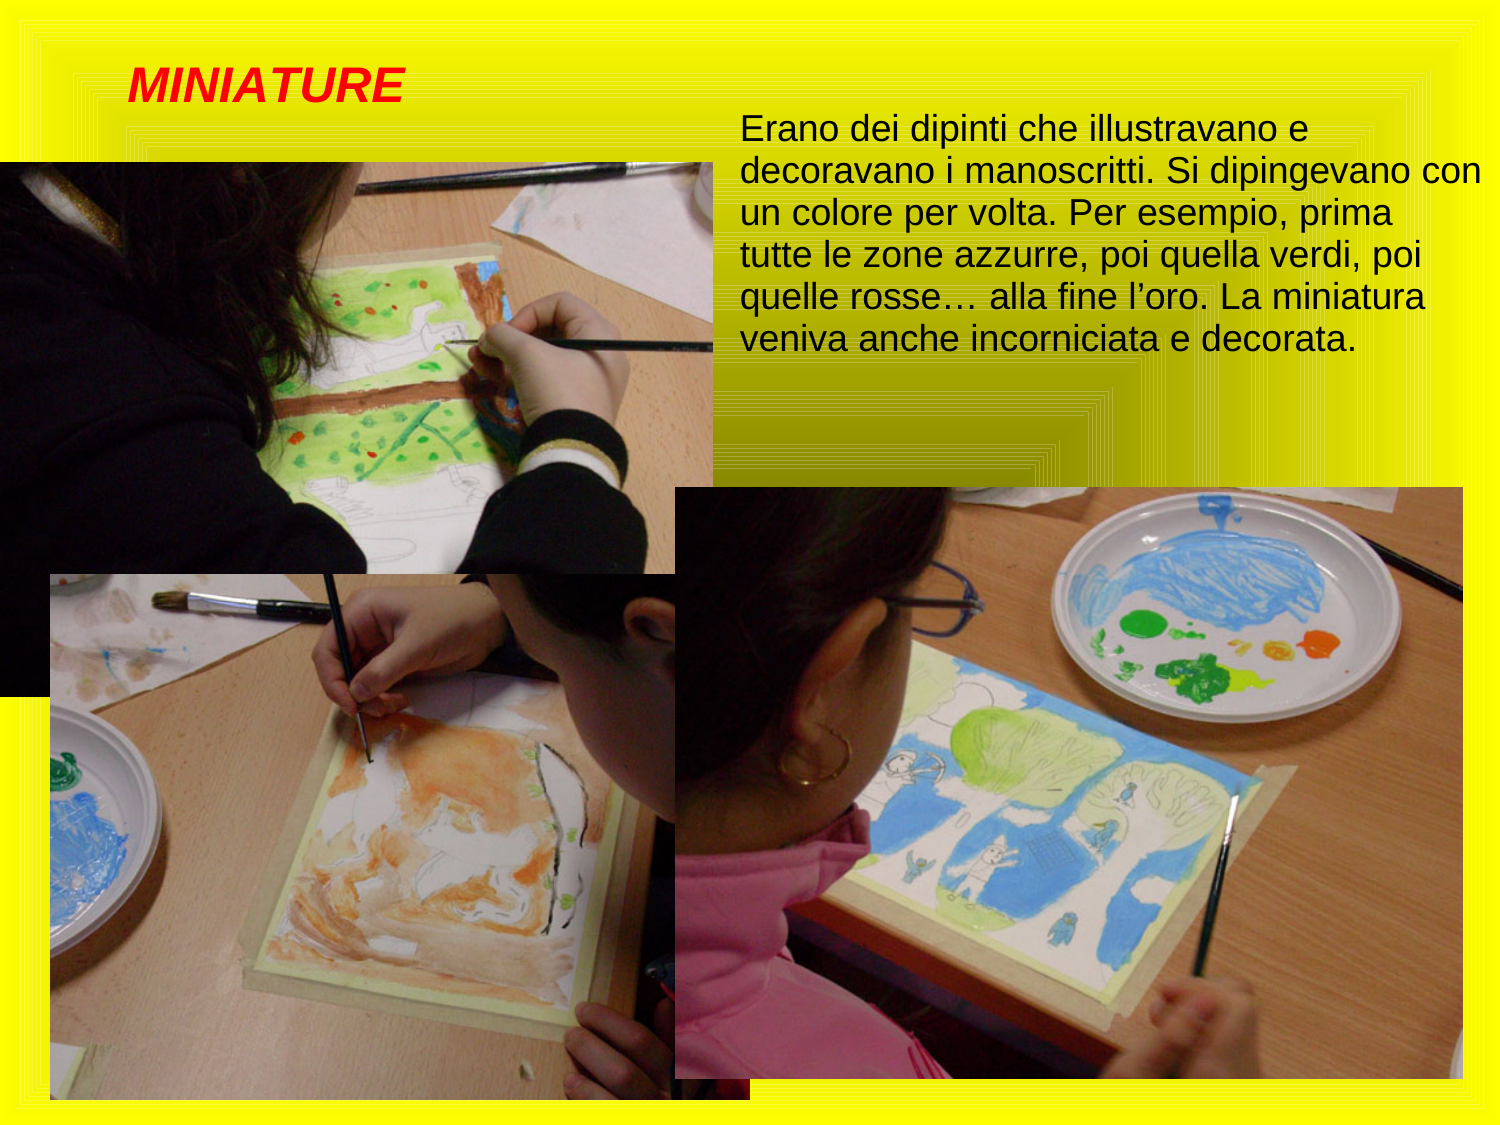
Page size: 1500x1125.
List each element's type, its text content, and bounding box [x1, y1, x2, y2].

text_box MINIATURE [112, 49, 550, 122]
text_box Erano dei dipinti che illustravano e decoravano i manoscritti. Si dipingevano con un colore per volta. Per esempio, prima tutte le zone azzurre, poi quella verdi, poi quelle rosse… alla fine l’oro. La miniatura veniva anche incorniciata e decorata. [724, 99, 1500, 368]
picture [0, 162, 1463, 1101]
